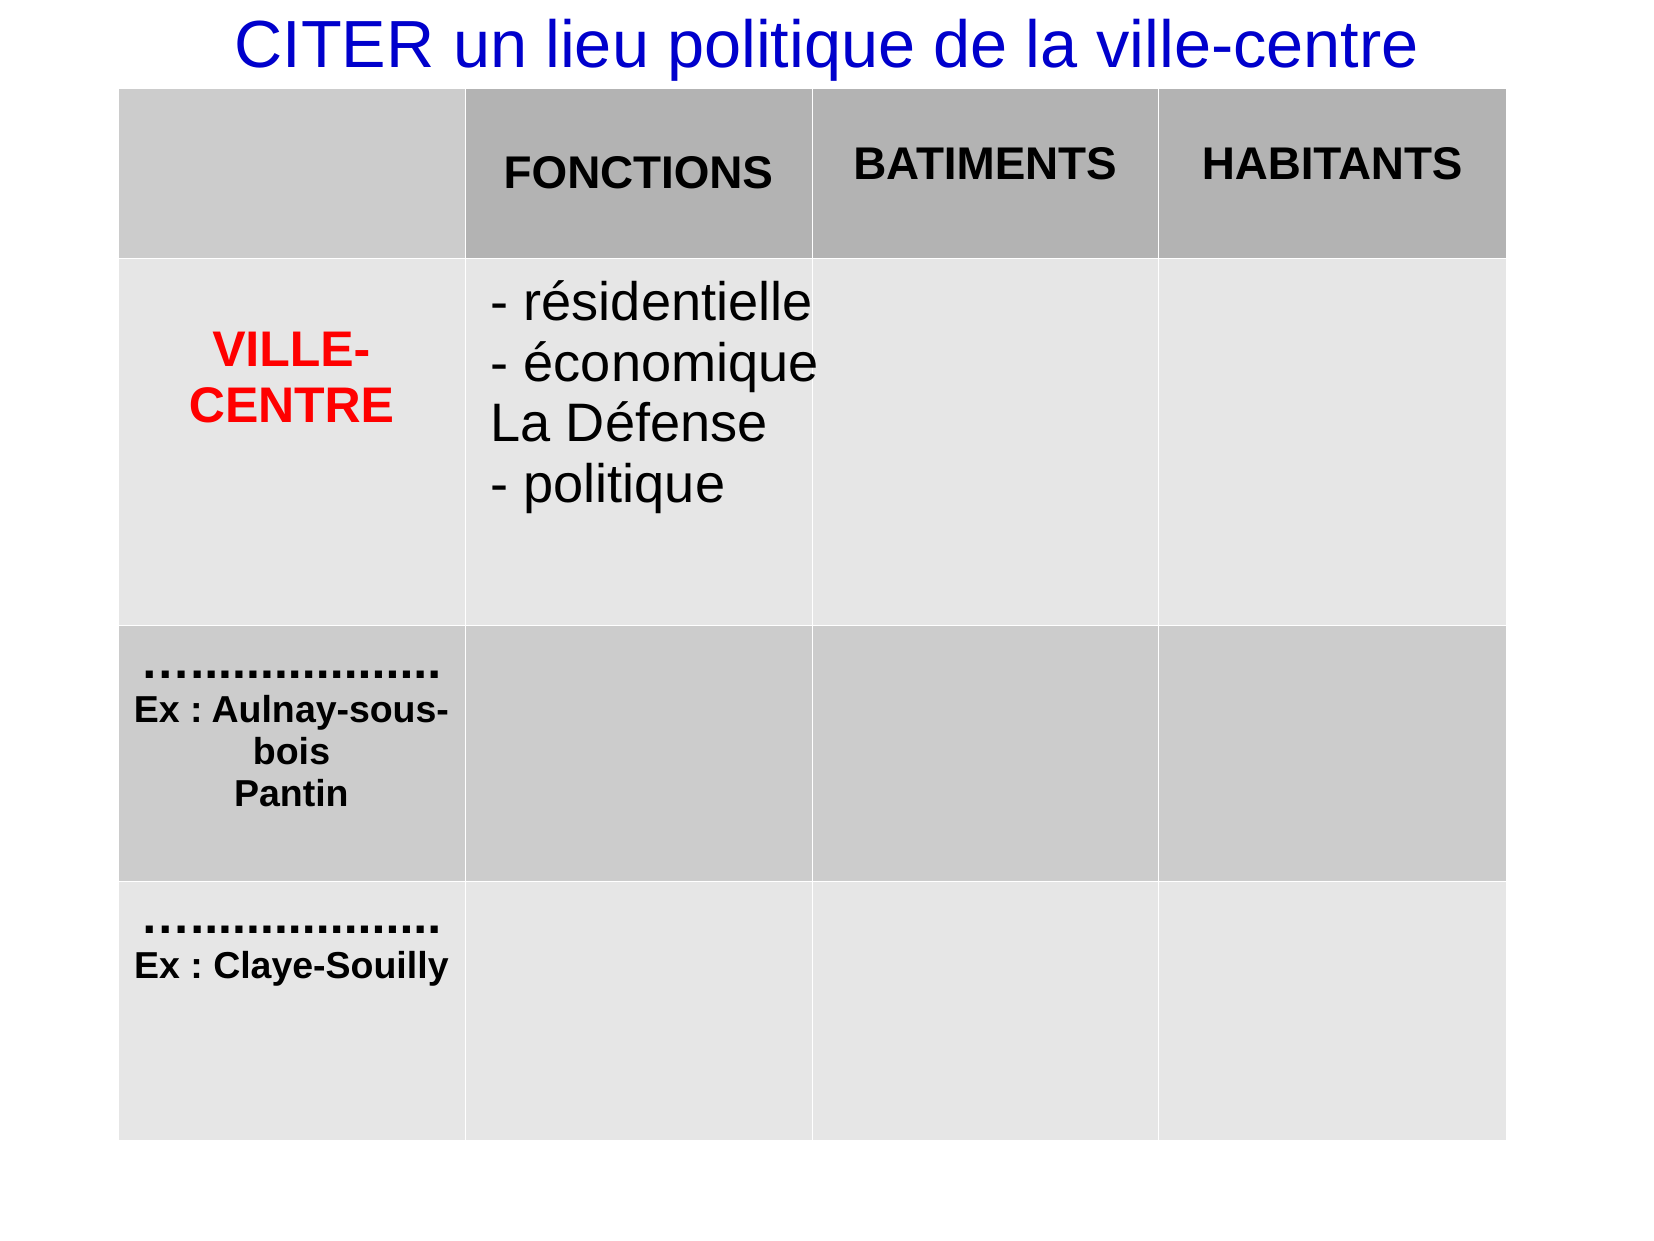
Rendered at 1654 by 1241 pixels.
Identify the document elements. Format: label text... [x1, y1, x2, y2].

table_cell ….................. Ex : Aulnay-sous-bois Pantin [119, 626, 465, 881]
table_cell [1159, 882, 1506, 1140]
table_header FONCTIONS [466, 90, 812, 258]
table_header HABITANTS [1159, 90, 1506, 258]
table_cell [1159, 626, 1506, 881]
table_header [119, 89, 465, 258]
table_cell ….................. Ex : Claye-Souilly [119, 882, 465, 1140]
text_box CITER un lieu politique de la ville-centre [147, 0, 1506, 90]
table_cell [466, 259, 812, 625]
table_cell [466, 626, 812, 881]
table_cell VILLE-CENTRE [119, 259, 465, 625]
table_cell [1159, 259, 1506, 625]
table_cell [466, 882, 812, 1140]
table_cell [813, 259, 1158, 625]
table_cell [813, 882, 1158, 1140]
table_header BATIMENTS [813, 90, 1158, 258]
table_cell [813, 626, 1158, 881]
text_box - résidentielle - économique La Défense - politique [475, 264, 835, 577]
